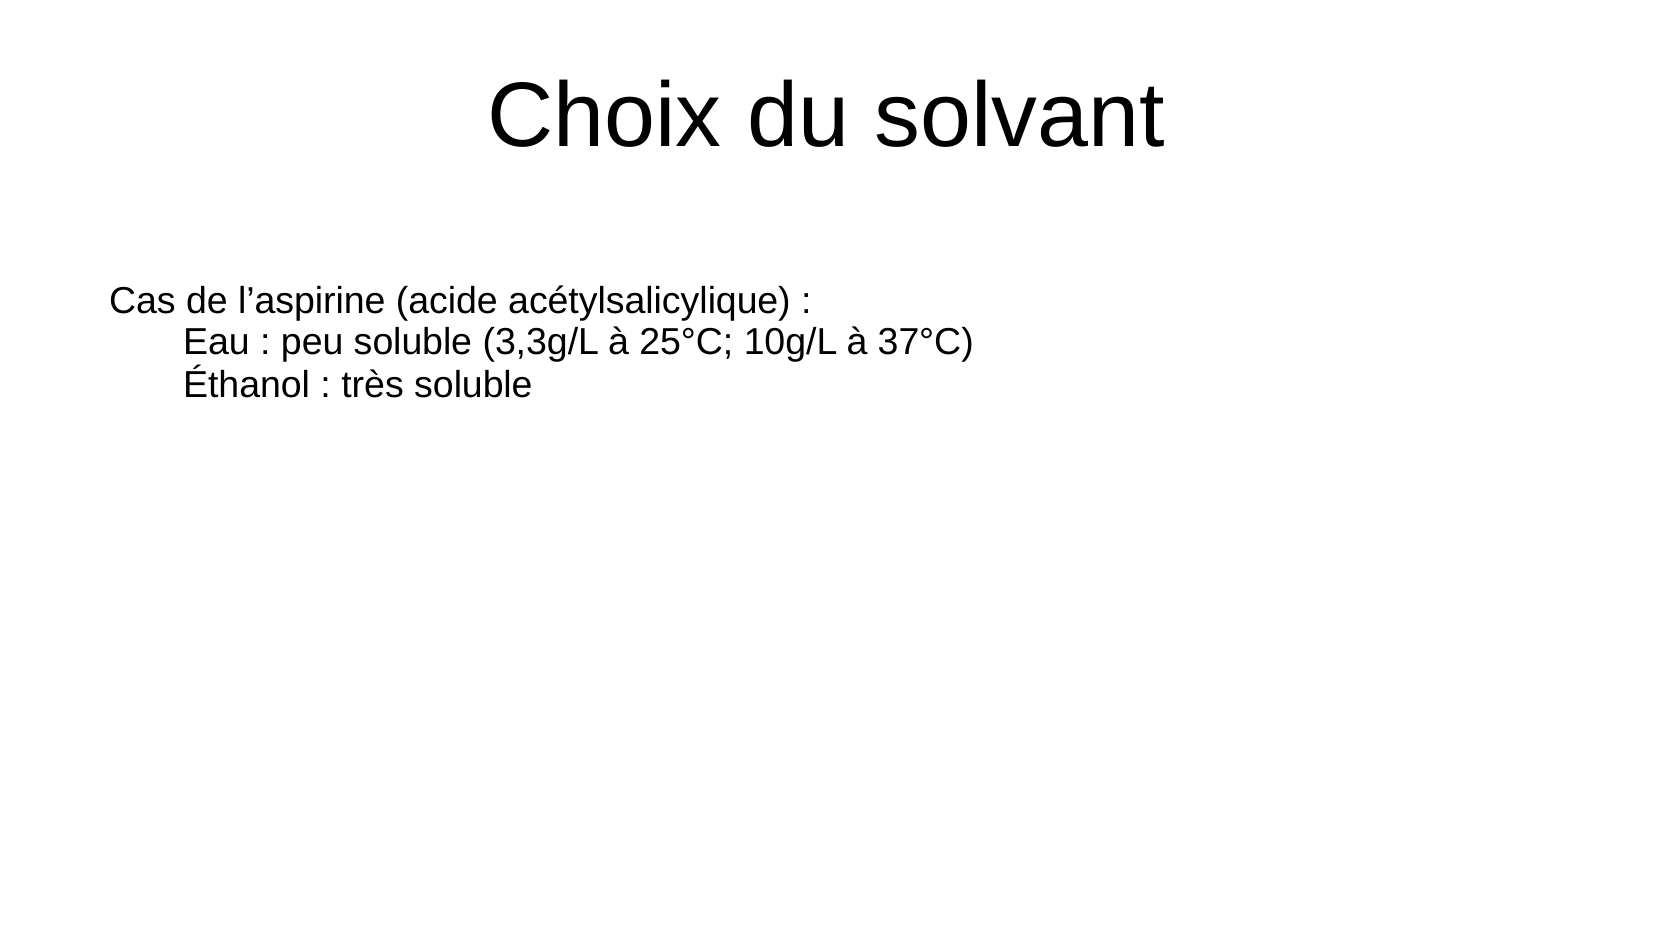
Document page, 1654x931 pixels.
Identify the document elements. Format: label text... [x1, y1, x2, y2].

text_box Cas de l’aspirine (acide acétylsalicylique) : Eau : peu soluble (3,3g/L à 25°C; 10g/L à 37°C) Éthanol : très soluble [94, 271, 989, 413]
title Choix du solvant [82, 37, 1571, 193]
